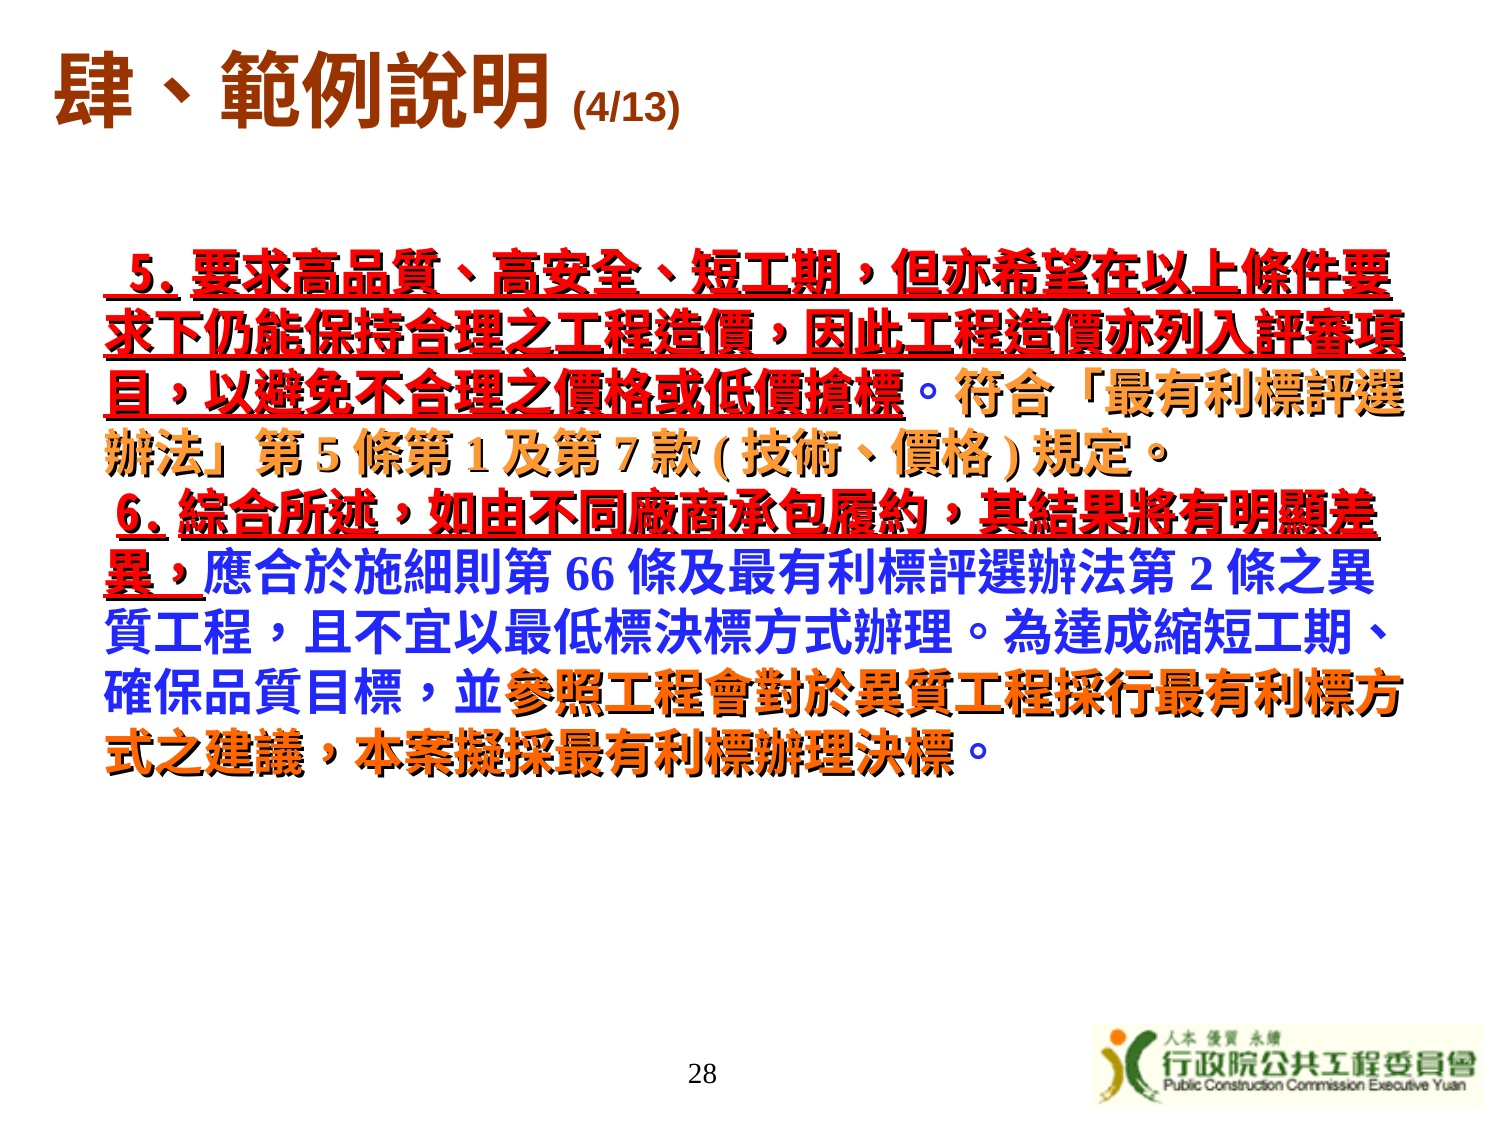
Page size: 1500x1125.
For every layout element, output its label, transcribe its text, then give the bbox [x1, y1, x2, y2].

picture [1092, 1023, 1483, 1106]
text_box 5.要求高品質、高安全、短工期，但亦希望在以上條件要求下仍能保持合理之工程造價，因此工程造價亦列入評審項目，以避免不合理之價格或低價搶標。符合「最有利標評選辦法」第5條第1及第7款(技術、價格)規定。 6.綜合所述，如由不同廠商承包履約，其結果將有明顯差異，應合於施細則第66條及最有利標評選辦法第2條之異質工程，且不宜以最低標決標方式辦理。為達成縮短工期、確保品質目標，並參照工程會對於異質工程採行最有利標方式之建議，本案擬採最有利標辦理決標。 [88, 172, 1436, 849]
title 肆、範例說明(4/13) [37, 25, 1461, 152]
text_box <編號> [643, 1046, 762, 1098]
